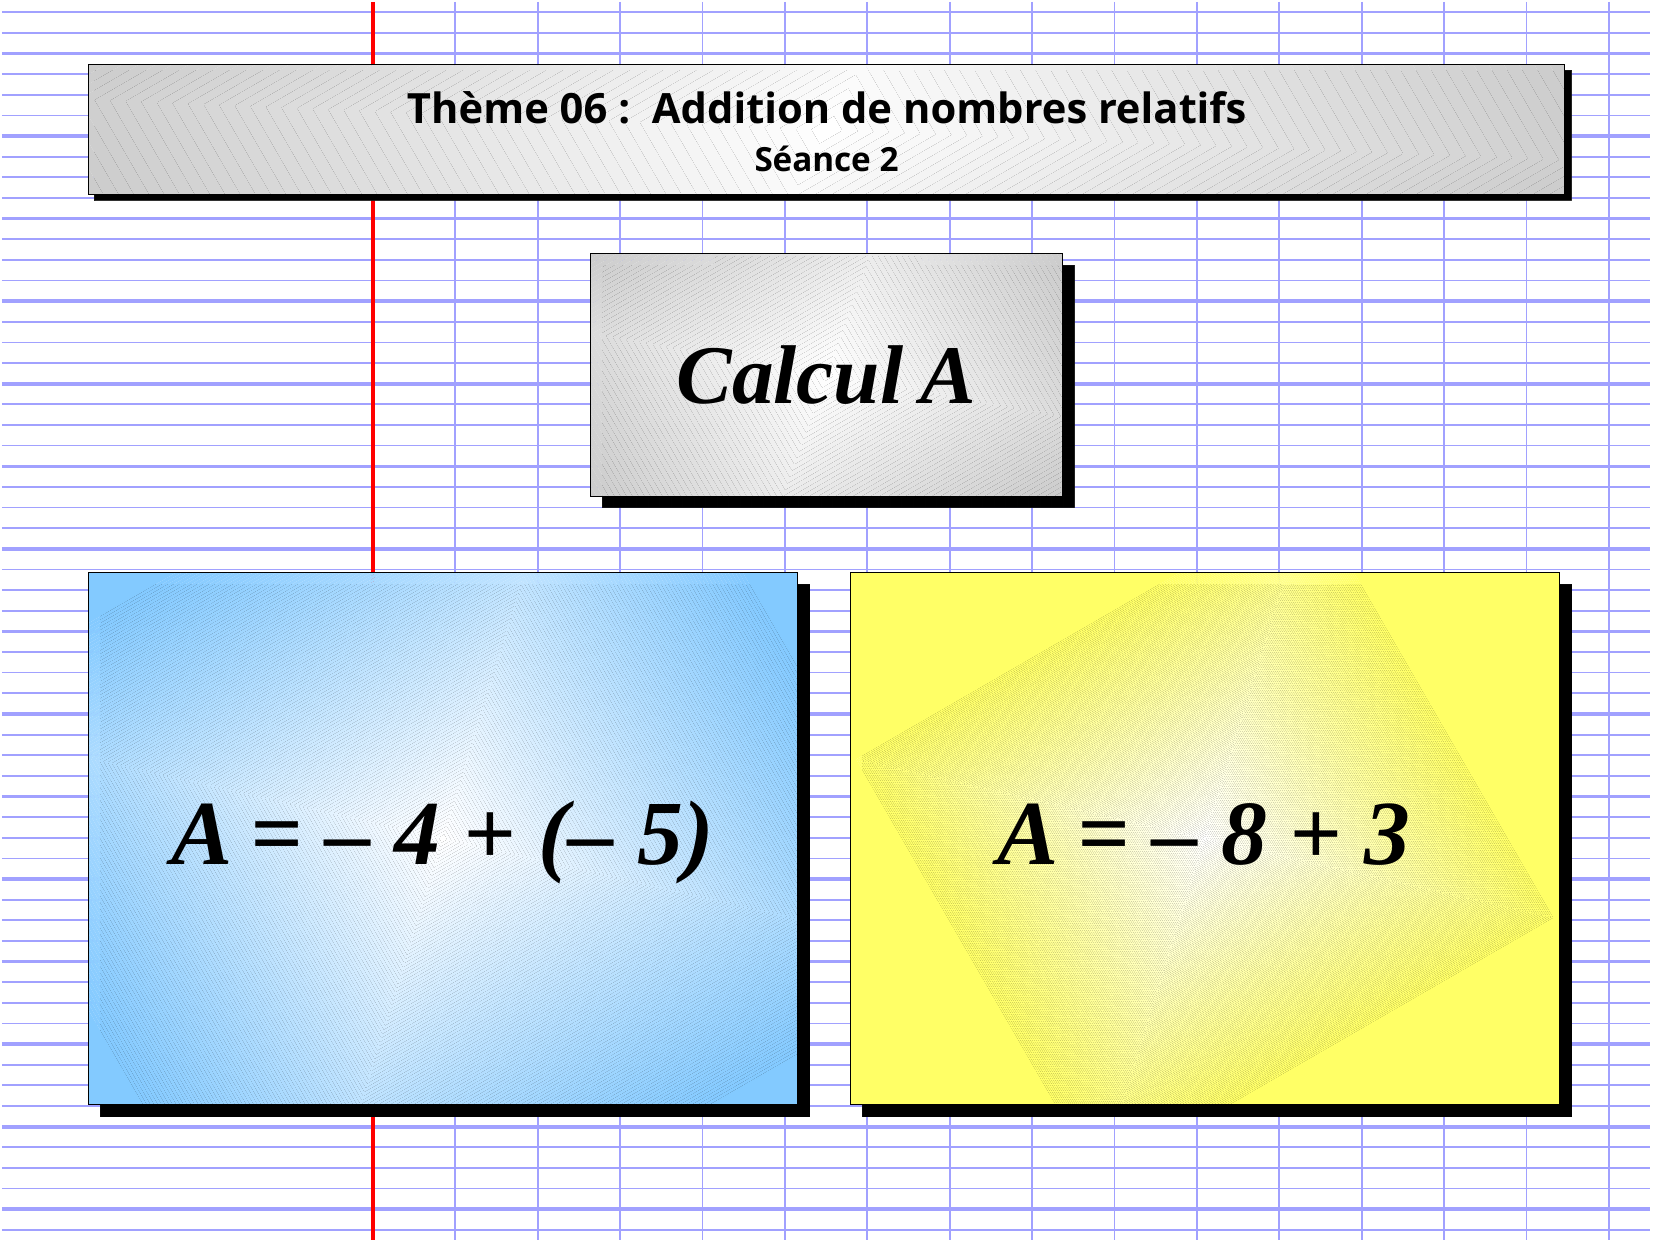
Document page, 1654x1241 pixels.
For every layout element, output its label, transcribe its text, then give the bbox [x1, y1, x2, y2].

text_box Thème 06 : Addition de nombres relatifs Séance 2 [88, 64, 1565, 195]
text_box Calcul A [590, 253, 1063, 497]
text_box A = – 4 + (– 5) [88, 572, 798, 1105]
text_box A = – 8 + 3 [850, 572, 1560, 1105]
picture [0, 0, 1654, 1241]
